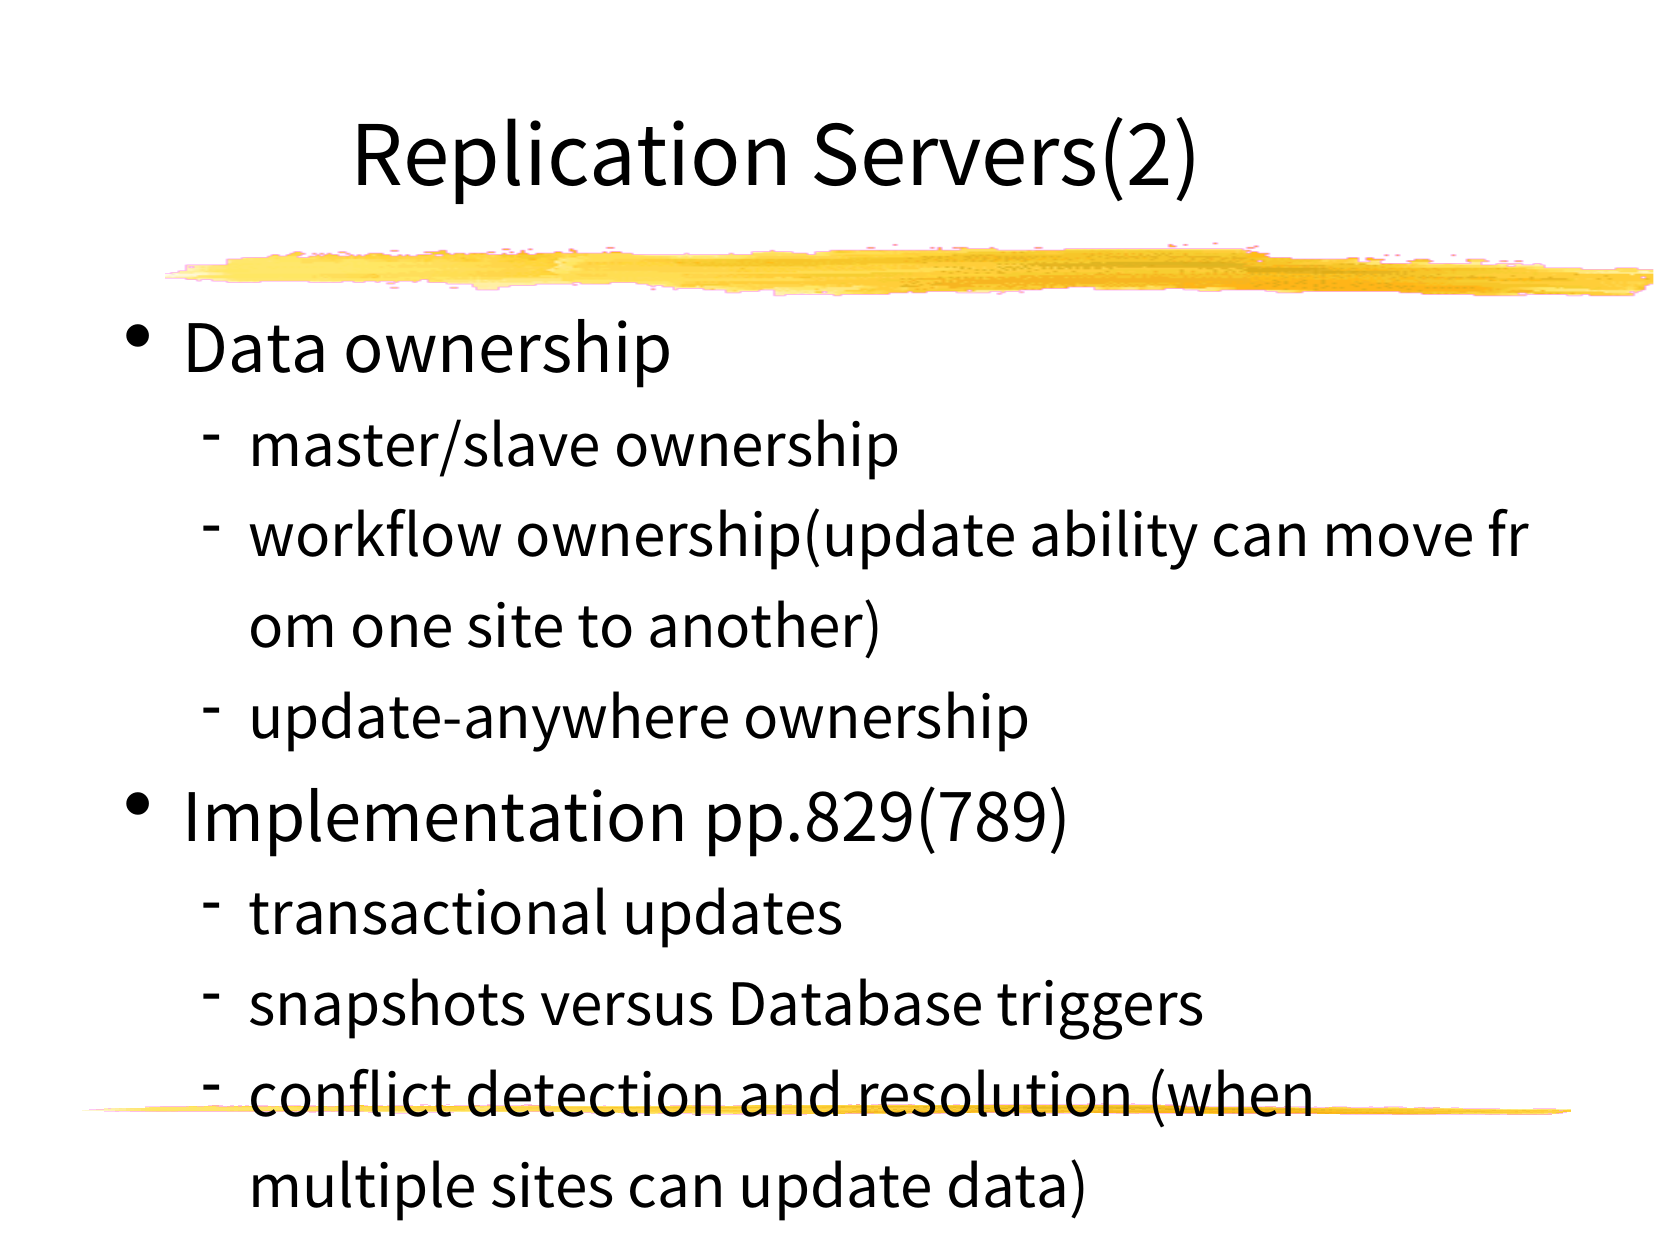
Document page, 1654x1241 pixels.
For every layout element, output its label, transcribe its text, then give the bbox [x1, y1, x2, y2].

picture [886, 1102, 930, 1117]
picture [545, 1102, 571, 1117]
picture [959, 1102, 983, 1117]
picture [947, 1102, 965, 1112]
title Replication Servers(2) [73, 39, 1479, 249]
picture [984, 1102, 1001, 1117]
picture [509, 1102, 546, 1117]
picture [378, 1102, 415, 1117]
picture [1072, 1102, 1090, 1112]
picture [1037, 1102, 1078, 1117]
picture [299, 1102, 377, 1117]
picture [409, 1102, 443, 1117]
picture [816, 1102, 832, 1112]
picture [1157, 1102, 1264, 1117]
picture [825, 1102, 894, 1117]
picture [287, 1102, 305, 1112]
list Data ownership master/slave ownership workflow ownership(update ability can move from one site to another) update-anywhere ownership Implementation pp.829(789) transactional updates snapshots versus Database triggers conflict detection and resolution (when multiple sites can update data) time zone (time server) [126, 287, 1533, 1098]
picture [563, 1102, 602, 1117]
picture [676, 1102, 748, 1117]
picture [257, 1102, 293, 1117]
picture [442, 1102, 479, 1117]
picture [629, 1102, 670, 1117]
picture [474, 1102, 490, 1112]
picture [753, 1102, 821, 1117]
picture [1256, 1102, 1571, 1117]
picture [927, 1102, 953, 1117]
picture [1084, 1102, 1156, 1117]
picture [999, 1102, 1014, 1112]
picture [165, 237, 1654, 308]
picture [82, 1102, 263, 1117]
picture [1006, 1102, 1038, 1117]
picture [596, 1102, 630, 1117]
picture [664, 1102, 682, 1112]
picture [1197, 1102, 1202, 1111]
picture [747, 1102, 761, 1112]
picture [483, 1102, 517, 1117]
